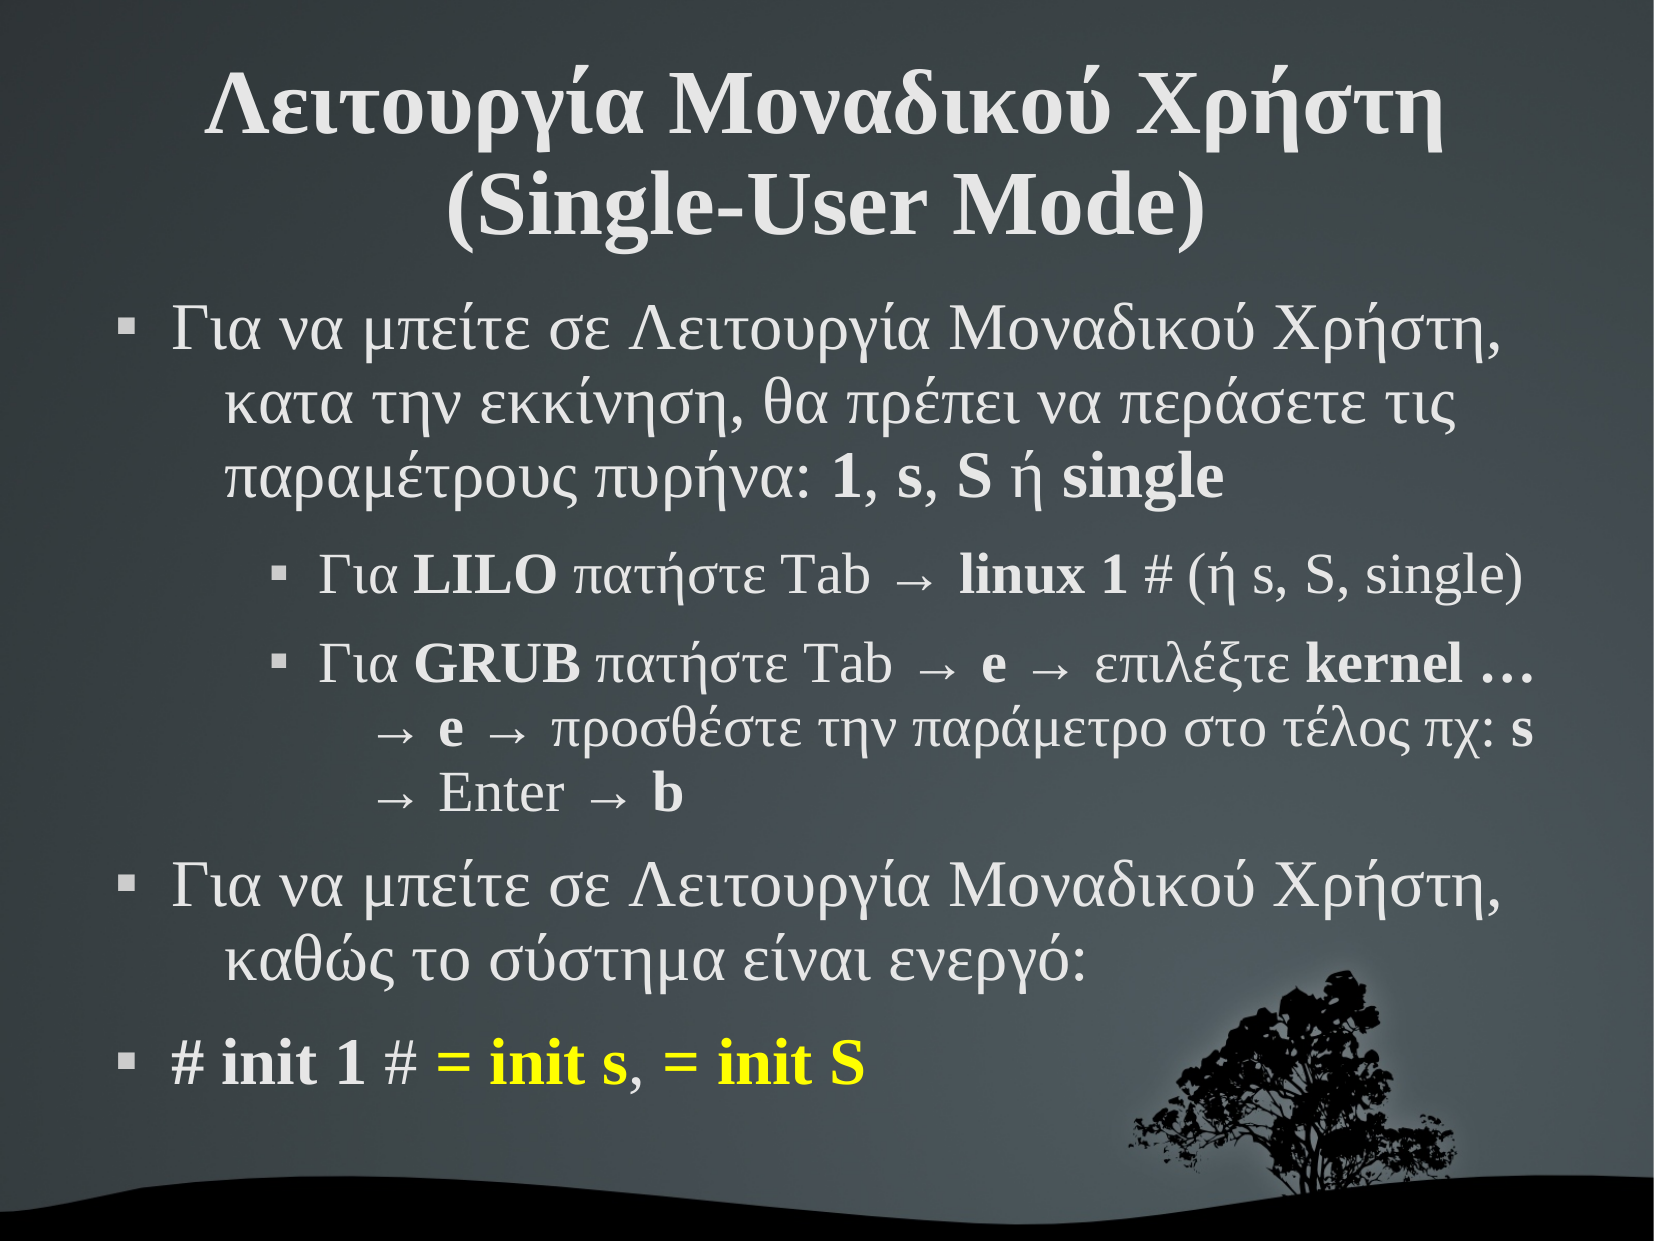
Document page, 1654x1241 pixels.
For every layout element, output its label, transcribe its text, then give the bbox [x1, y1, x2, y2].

title Λειτουργία Mοναδικού Xρήστη (Single-User Mode) [82, 33, 1571, 273]
picture [0, 0, 1654, 1241]
list Για να μπείτε σε Λειτουργία Μοναδικού Χρήστη, κατα την εκκίνηση, θα πρέπει να περάσετε τις παραμέτρους πυρήνα: 1, s, S ή single Για LILO πατήστε Tab → linux 1 # (ή s, S, single) Για GRUB πατήστε Tab → e → επιλέξτε kernel … → e → προσθέστε την παράμετρο στο τέλος πχ: s → Enter → b Για να μπείτε σε Λειτουργία Μοναδικού Χρήστη, καθώς το σύστημα είναι ενεργό: # init 1 # = init s, = init S [82, 290, 1571, 1199]
